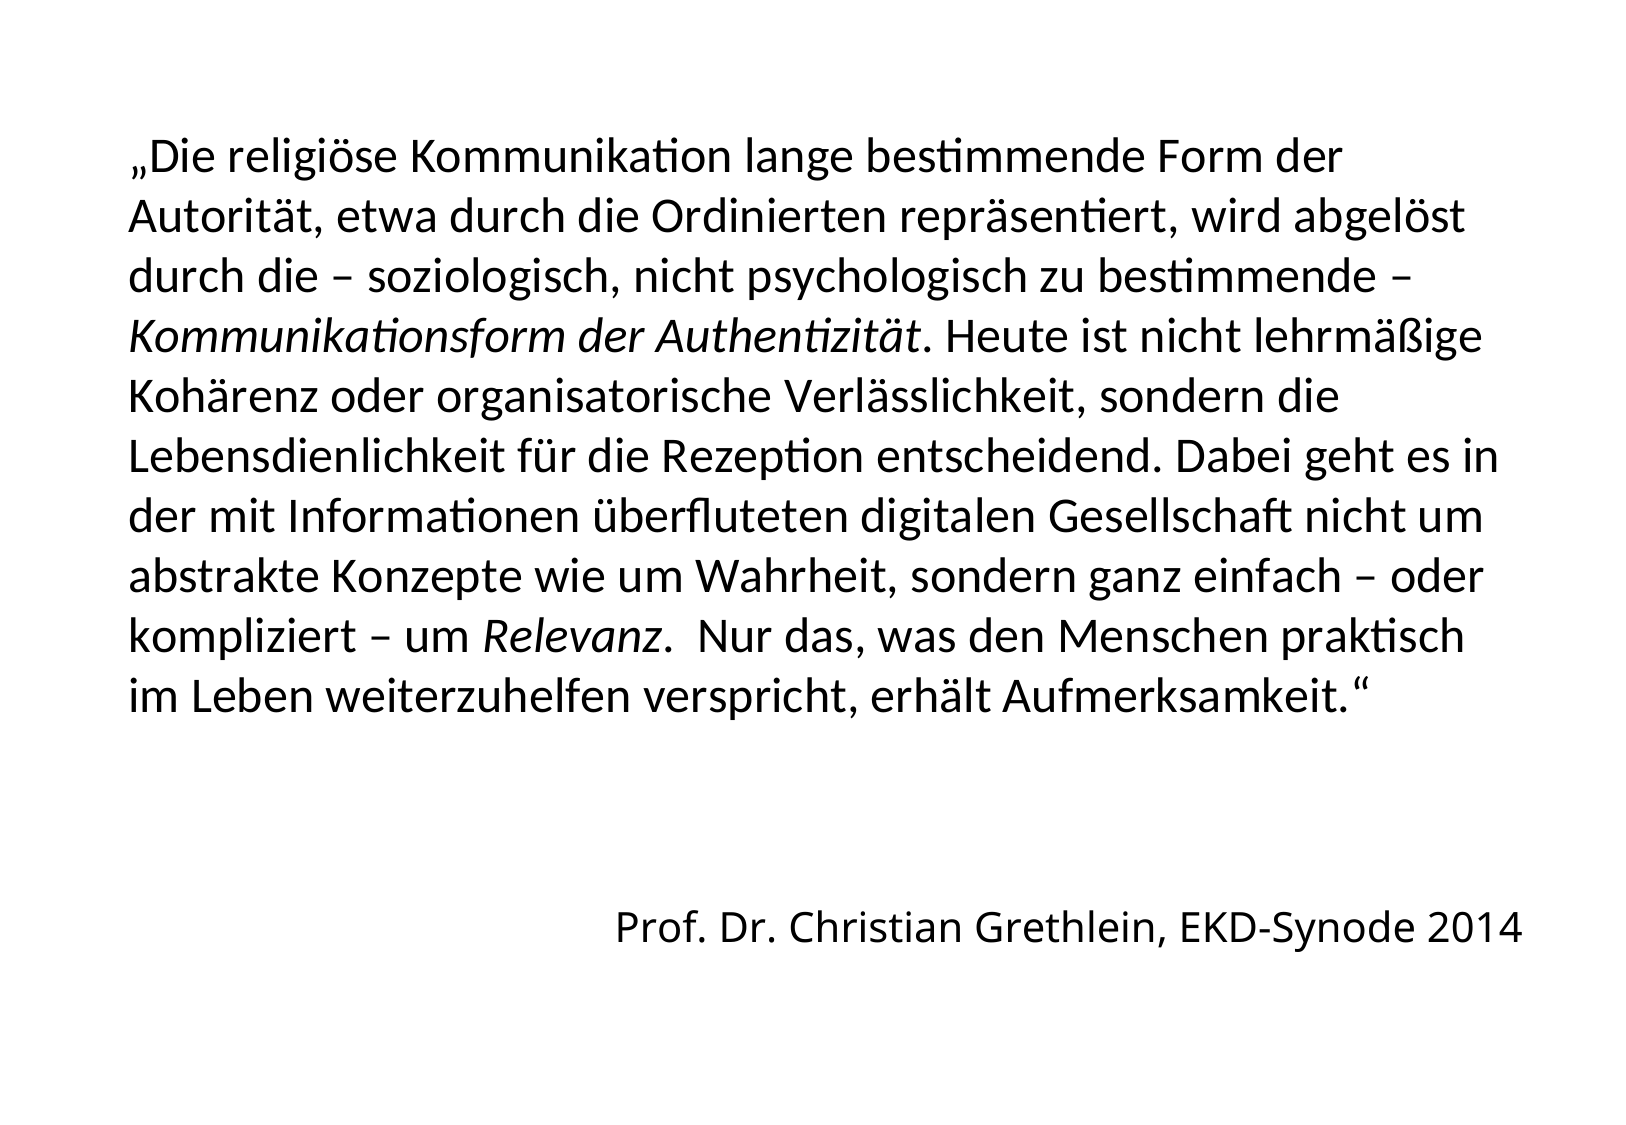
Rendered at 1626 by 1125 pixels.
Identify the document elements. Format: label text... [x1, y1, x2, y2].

text_box Prof. Dr. Christian Grethlein, EKD-Synode 2014 [599, 893, 1539, 959]
list „Die religiöse Kommunikation lange bestimmende Form der Autorität, etwa durch die Ordinierten repräsentiert, wird abgelöst durch die – soziologisch, nicht psychologisch zu bestimmende – Kommunikationsform der Authentizität. Heute ist nicht lehrmäßige Kohärenz oder organisatorische Verlässlichkeit, sondern die Lebensdienlichkeit für die Rezeption entscheidend. Dabei geht es in der mit Informationen überfluteten digitalen Gesellschaft nicht um abstrakte Konzepte wie um Wahrheit, sondern ganz einfach – oder kompliziert – um Relevanz. Nur das, was den Menschen praktisch im Leben weiterzuhelfen verspricht, erhält Aufmerksamkeit.“ [128, 75, 1510, 723]
